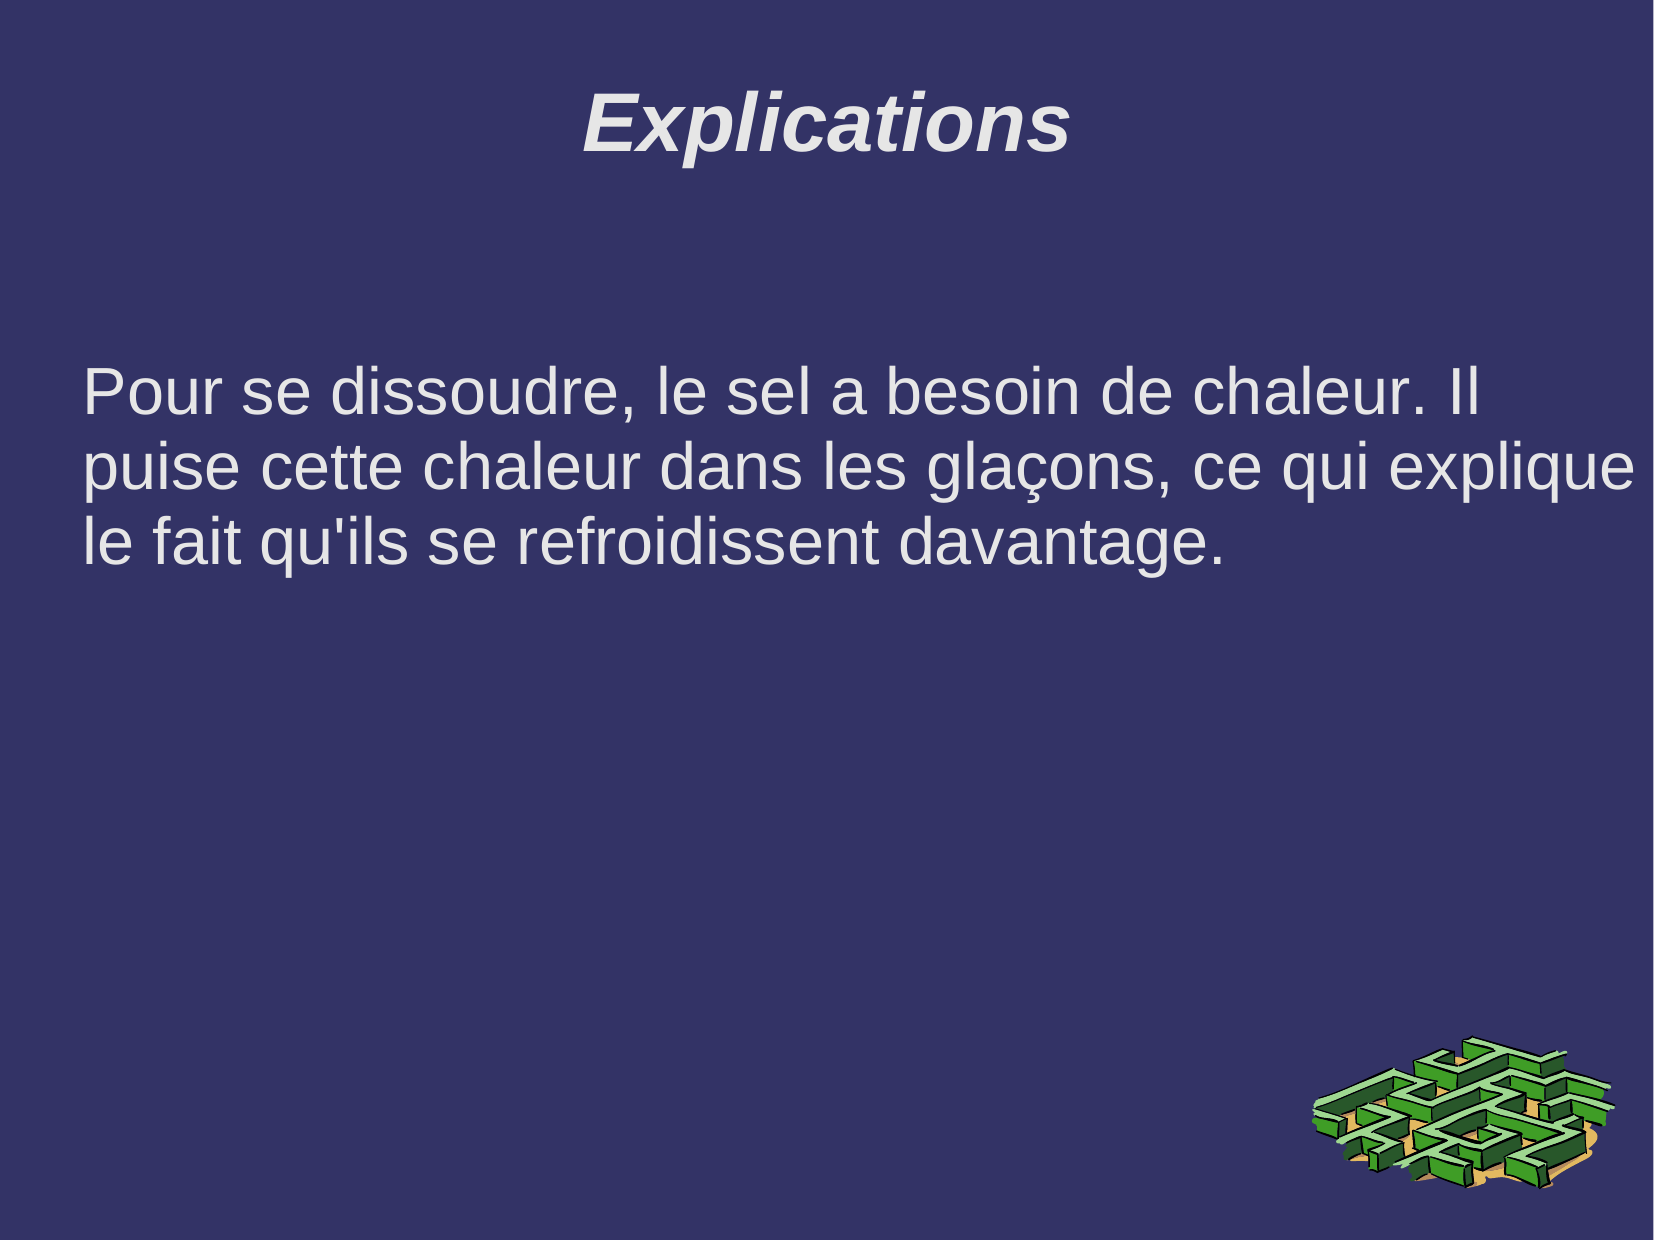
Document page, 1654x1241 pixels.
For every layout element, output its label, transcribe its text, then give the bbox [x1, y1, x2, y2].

list Pour se dissoudre, le sel a besoin de chaleur. Il puise cette chaleur dans les glaçons, ce qui explique le fait qu'ils se refroidissent davantage. [0, 354, 1654, 1132]
title Explications [121, 26, 1534, 219]
